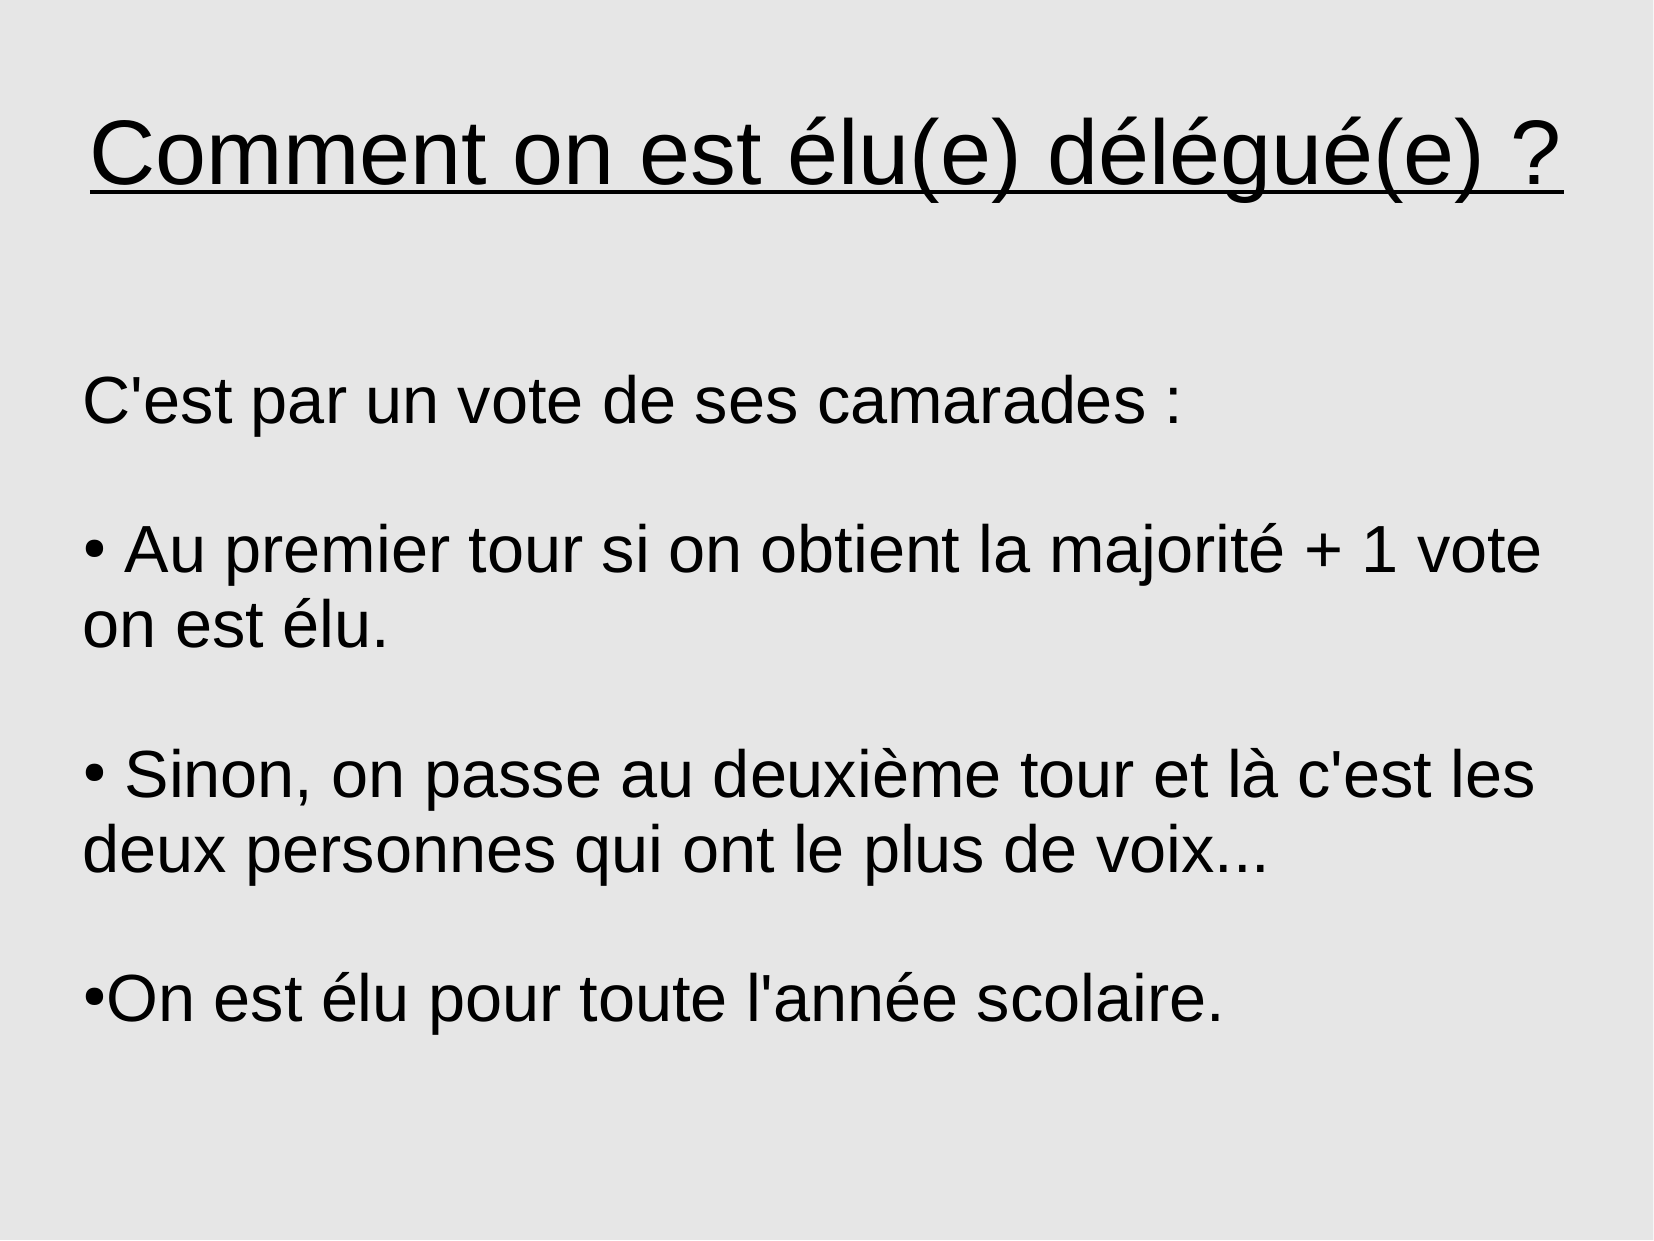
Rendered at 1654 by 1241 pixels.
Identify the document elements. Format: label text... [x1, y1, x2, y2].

subtitle C'est par un vote de ses camarades : Au premier tour si on obtient la majorité + 1 vote on est élu. Sinon, on passe au deuxième tour et là c'est les deux personnes qui ont le plus de voix... On est élu pour toute l'année scolaire. [82, 290, 1571, 1109]
title Comment on est élu(e) délégué(e) ? [82, 49, 1571, 257]
